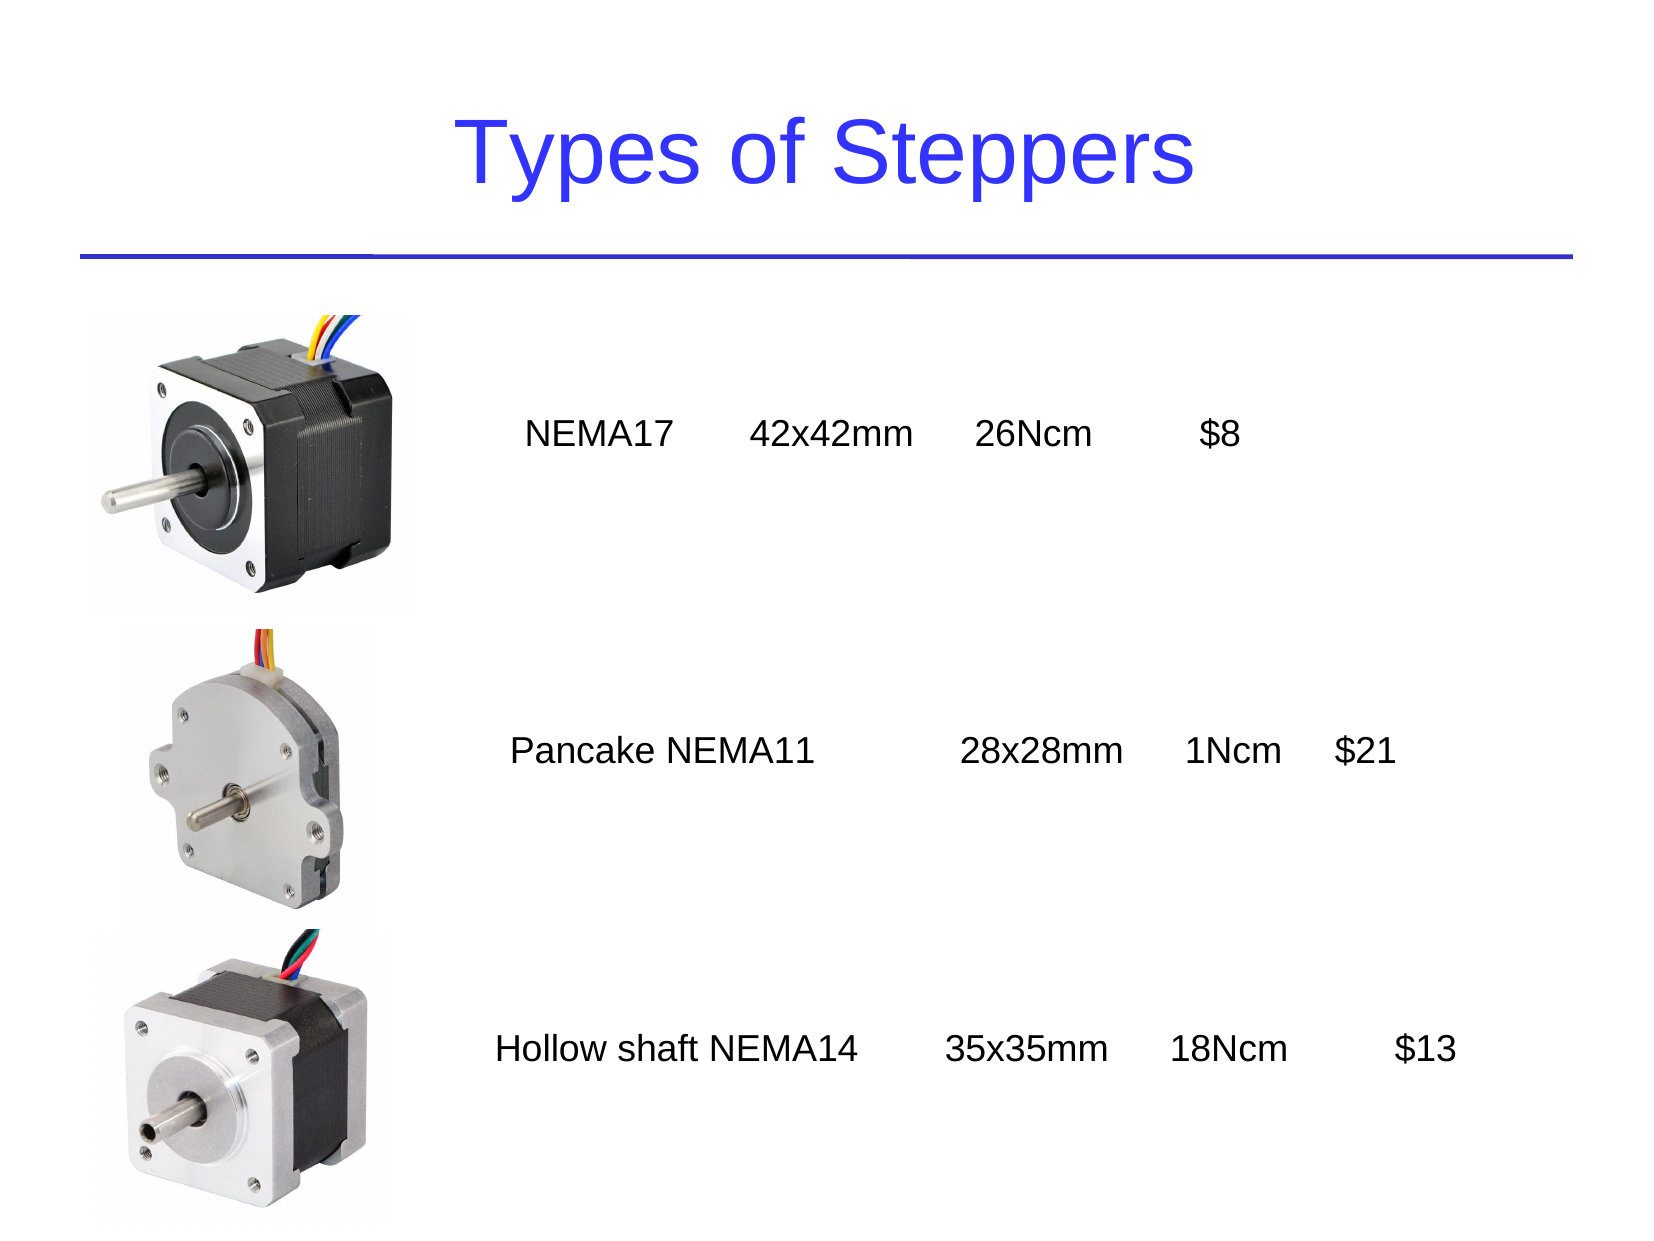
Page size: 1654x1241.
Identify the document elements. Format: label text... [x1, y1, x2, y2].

text_box NEMA17 42x42mm 26Ncm $8 [509, 404, 1485, 463]
text_box Hollow shaft NEMA14 35x35mm 18Ncm $13 [479, 1020, 1531, 1120]
title Types of Steppers [82, 49, 1569, 255]
text_box Pancake NEMA11 28x28mm 1Ncm $21 [495, 722, 1471, 781]
picture [90, 315, 409, 616]
picture [90, 629, 391, 1230]
